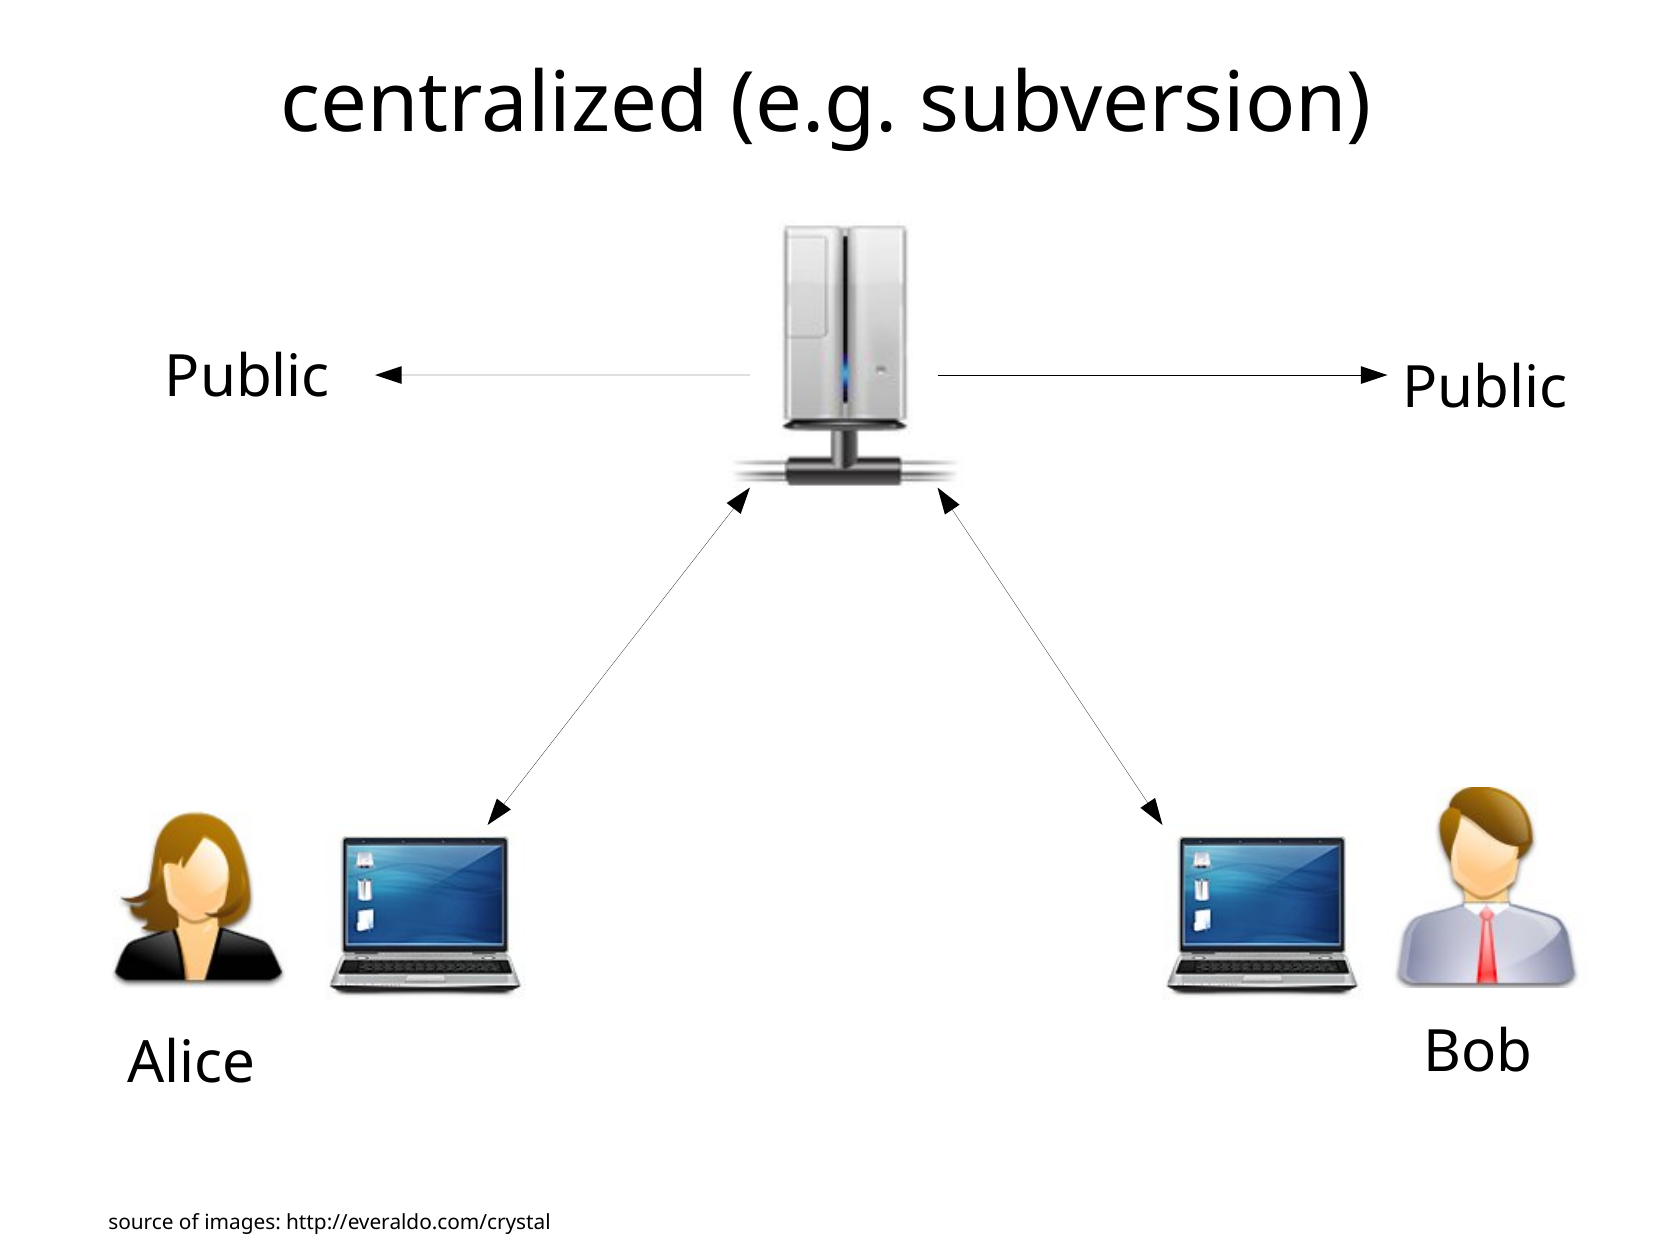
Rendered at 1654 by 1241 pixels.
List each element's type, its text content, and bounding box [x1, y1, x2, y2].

text_box source of images: http://everaldo.com/crystal [93, 1200, 638, 1240]
picture [712, 220, 980, 488]
text_box Alice [112, 1012, 301, 1099]
picture [1162, 824, 1363, 1025]
picture [100, 787, 301, 988]
subtitle centralized (e.g. subversion) [0, 48, 1654, 151]
picture [1387, 787, 1588, 988]
picture [325, 824, 526, 1025]
text_box Bob [1408, 1001, 1576, 1088]
text_box Public [150, 326, 376, 413]
text_box Public [1387, 337, 1613, 424]
